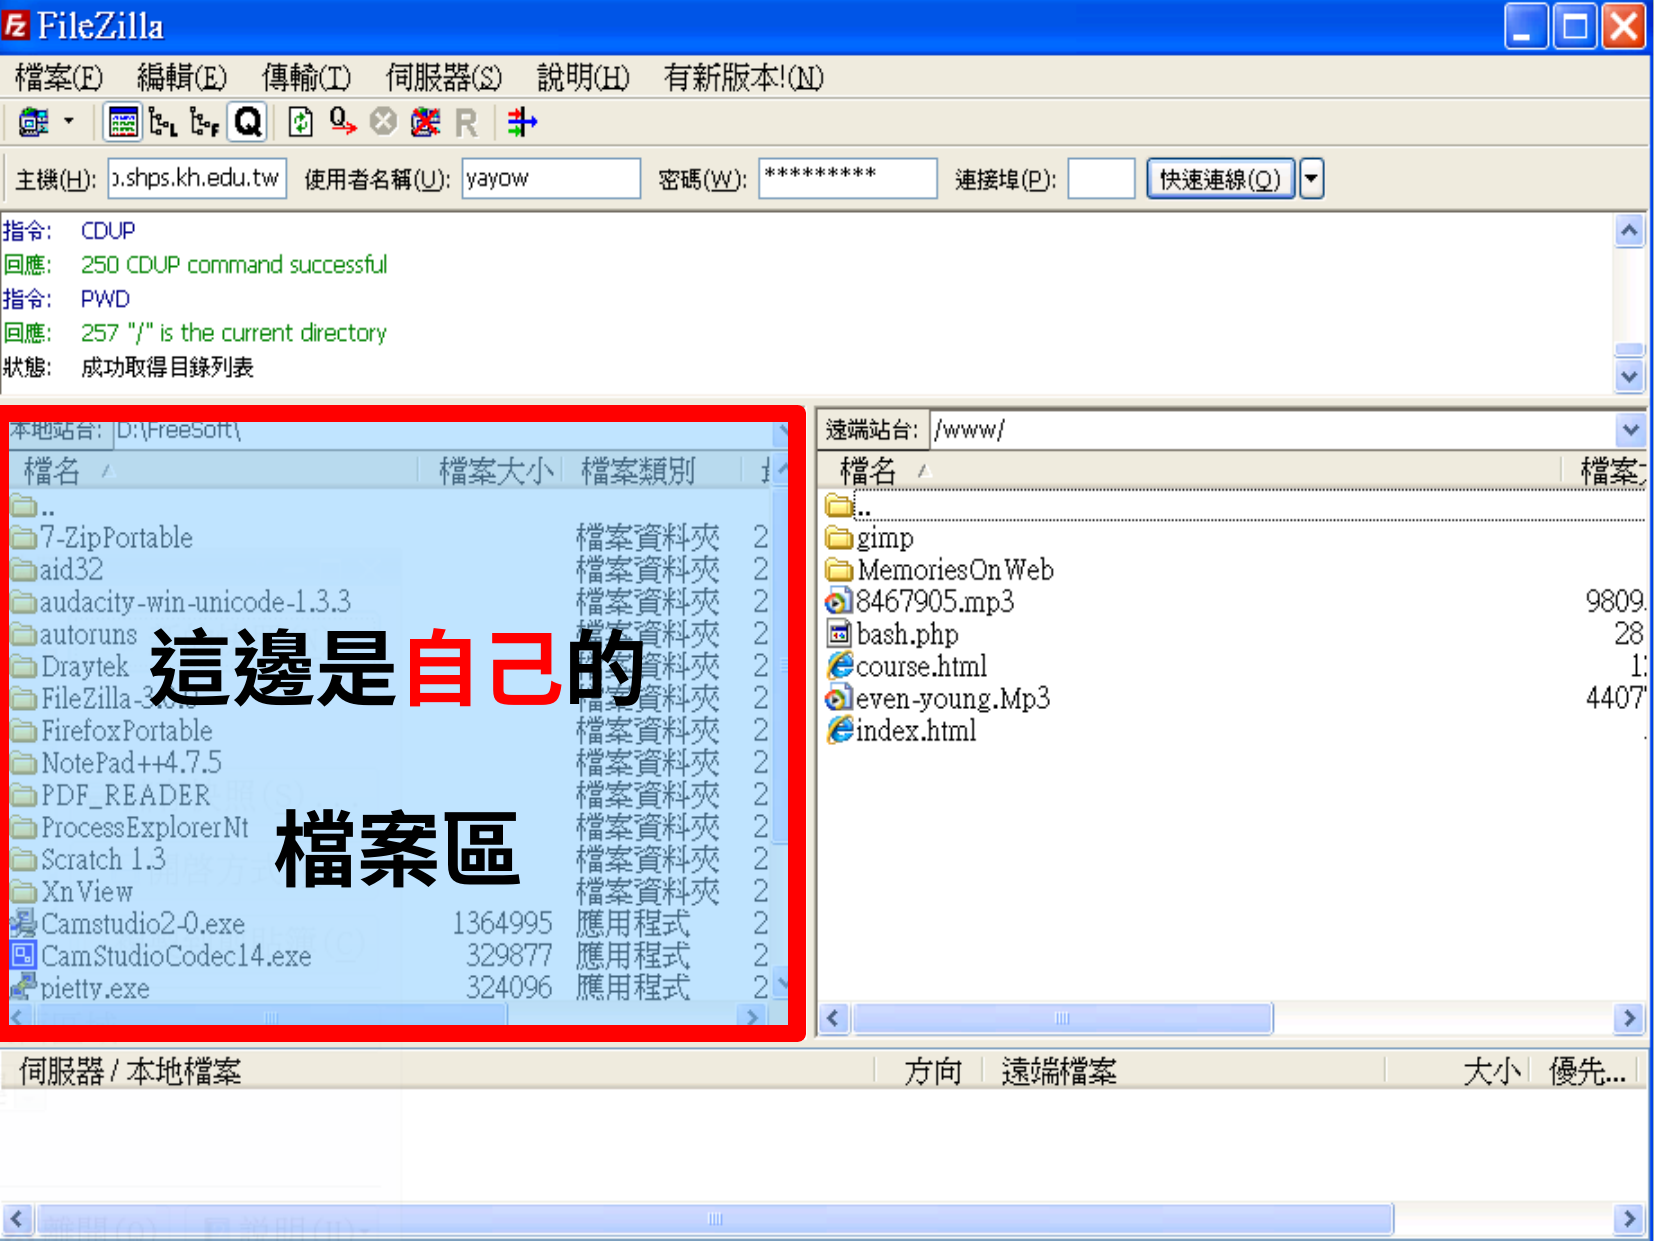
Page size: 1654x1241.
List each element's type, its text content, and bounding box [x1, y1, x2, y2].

text_box 這邊是自己的 檔案區 [0, 413, 798, 1034]
picture [0, 0, 1654, 1241]
